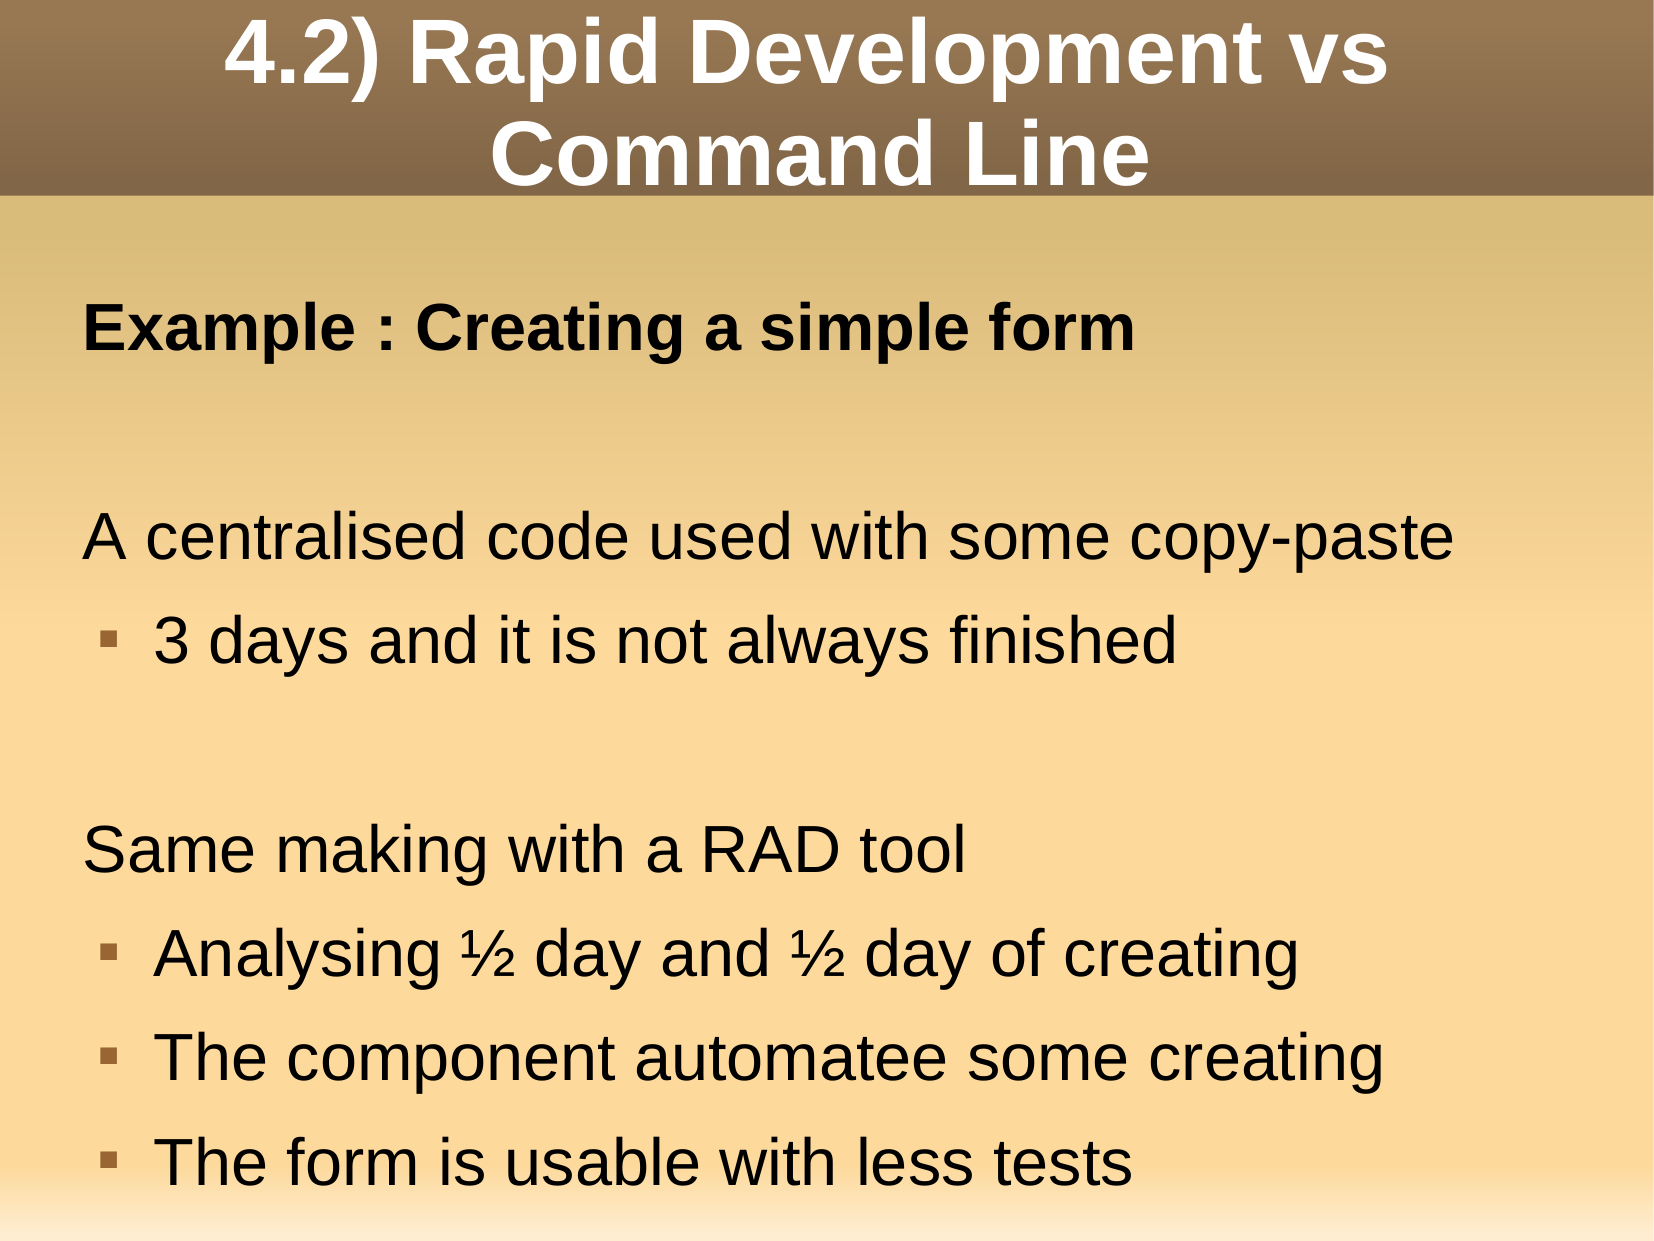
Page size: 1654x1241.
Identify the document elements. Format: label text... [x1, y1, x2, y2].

list Example : Creating a simple form A centralised code used with some copy-paste 3 days and it is not always finished Same making with a RAD tool Analysing ½ day and ½ day of creating The component automatee some creating The form is usable with less tests [82, 290, 1571, 1200]
picture [0, 0, 1654, 1241]
title 4.2) Rapid Development vs Command Line [76, 0, 1565, 206]
